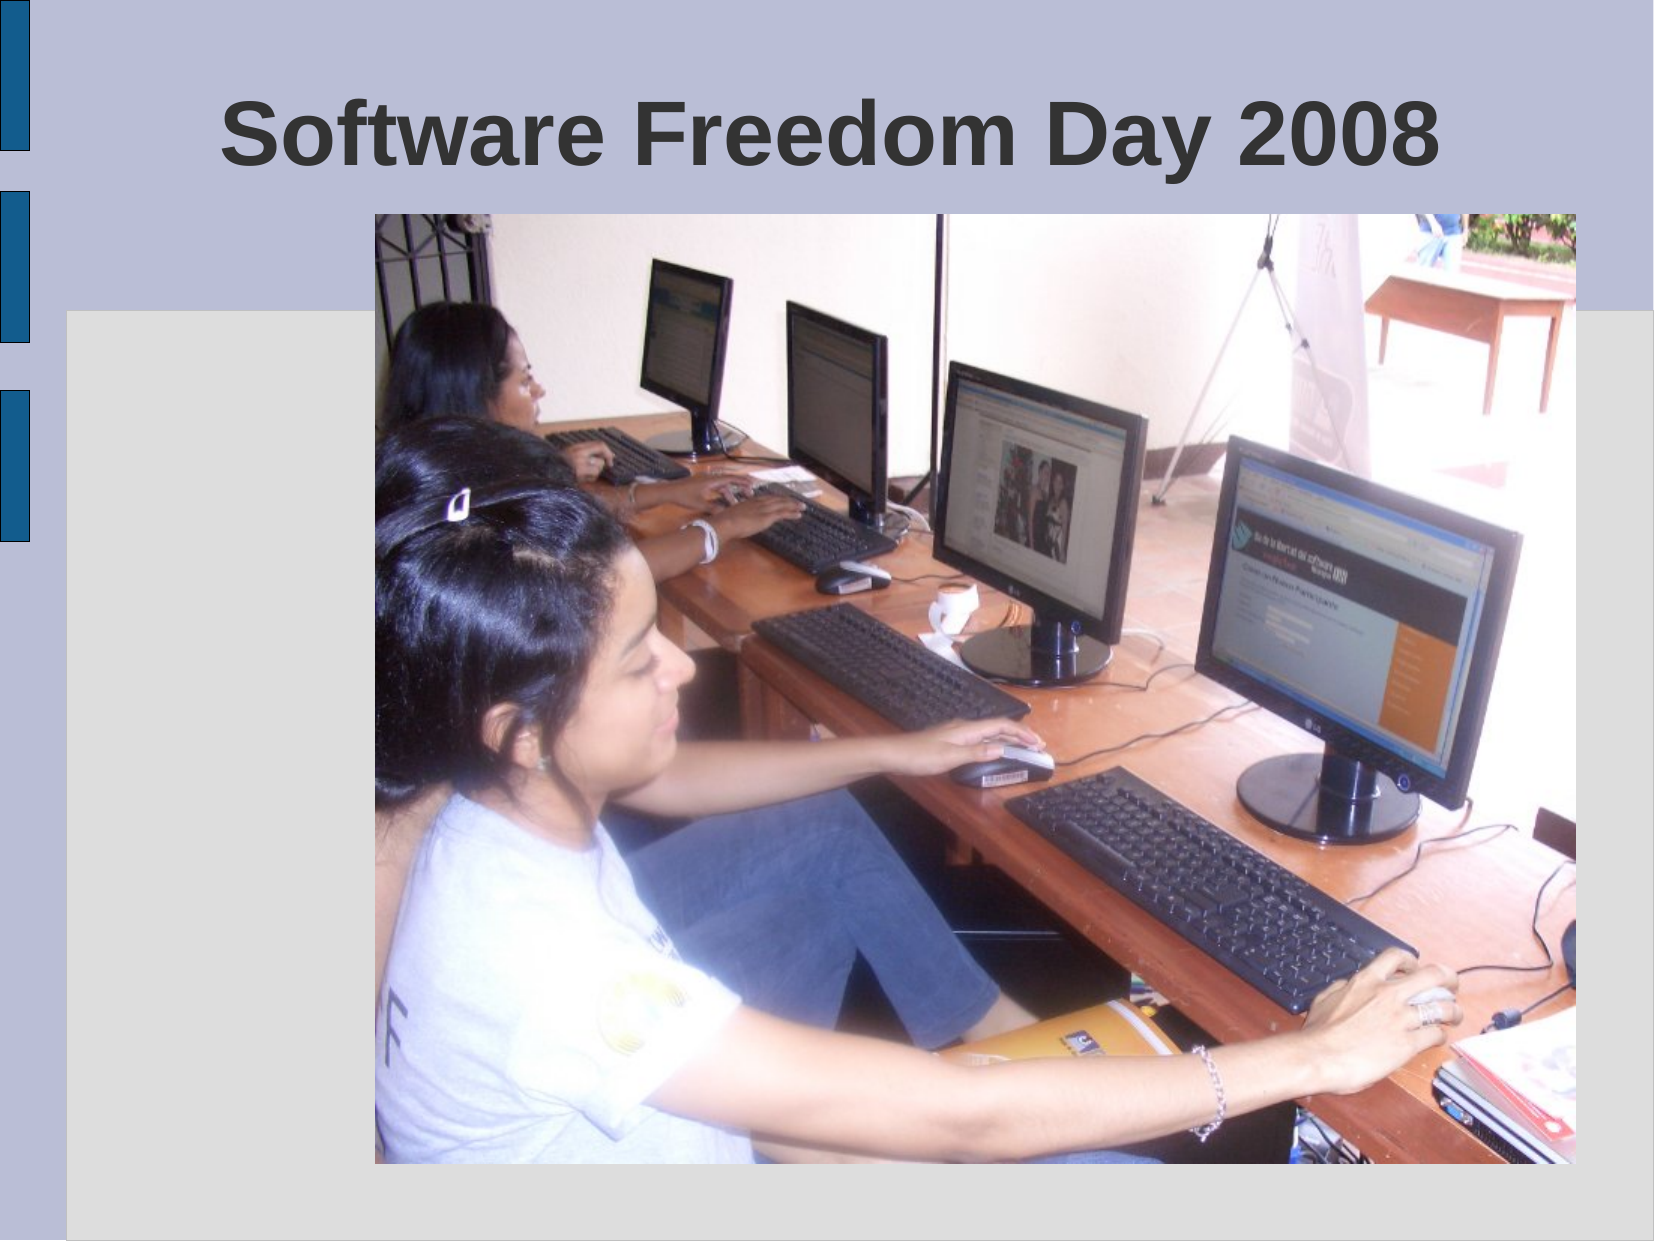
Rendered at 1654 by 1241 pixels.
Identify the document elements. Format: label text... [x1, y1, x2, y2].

picture [375, 214, 1576, 1164]
title Software Freedom Day 2008 [125, 37, 1538, 230]
